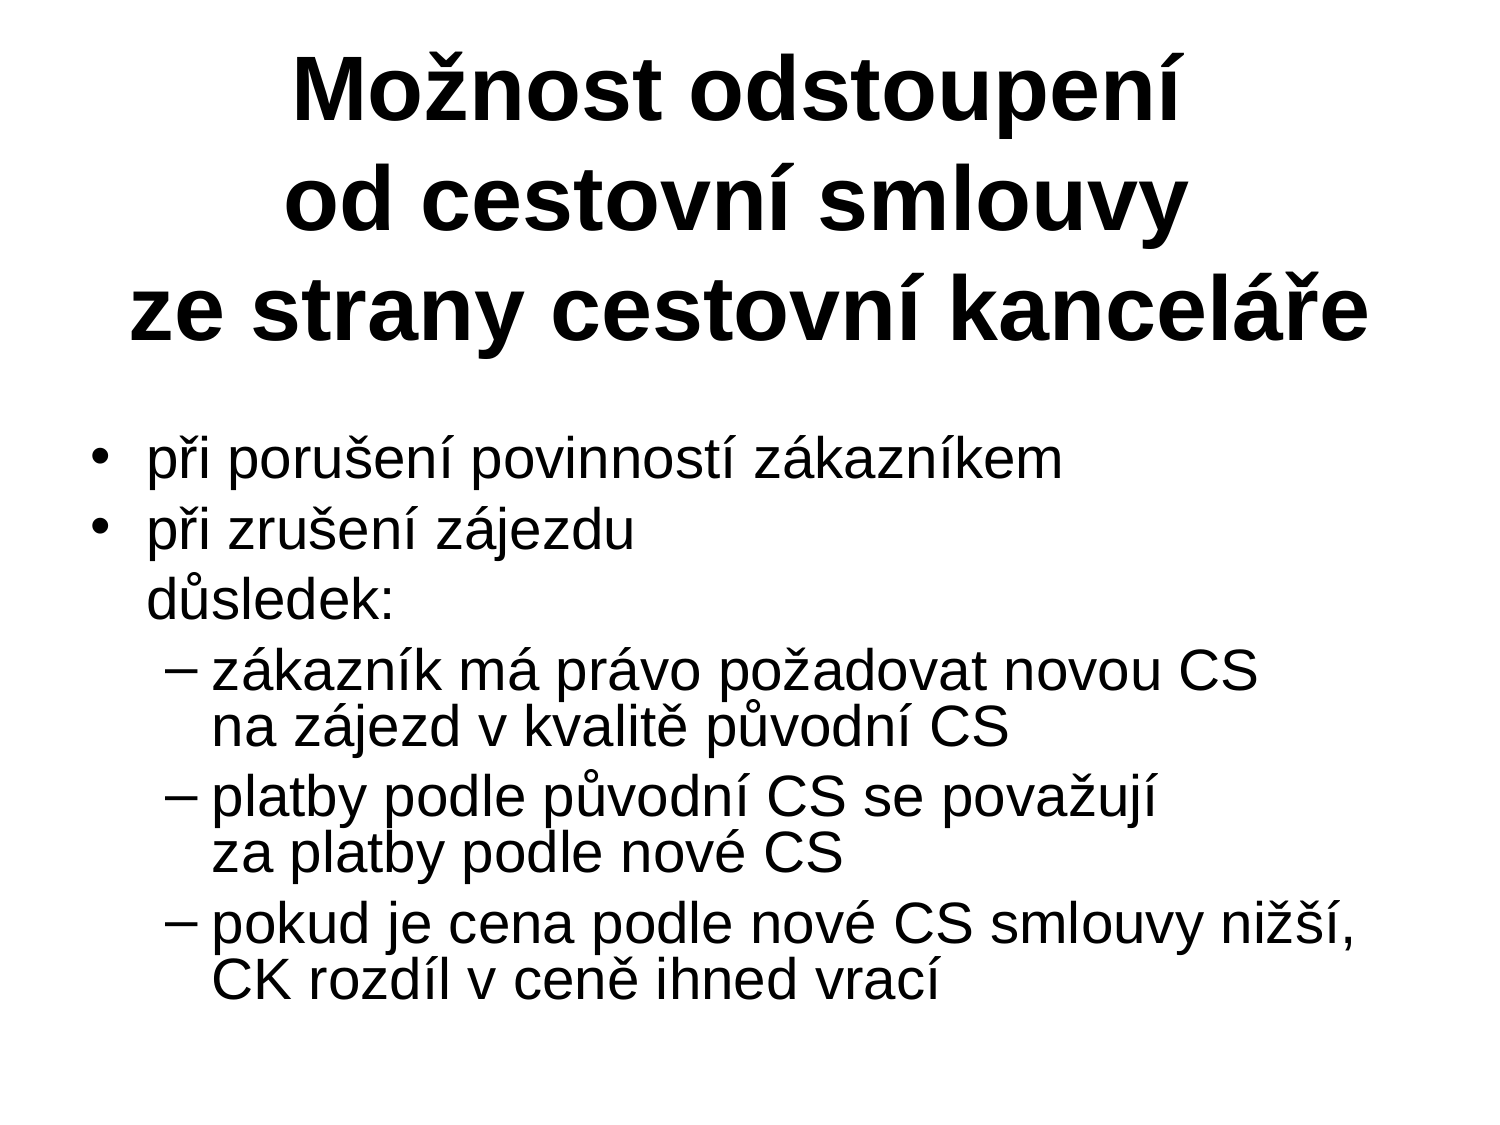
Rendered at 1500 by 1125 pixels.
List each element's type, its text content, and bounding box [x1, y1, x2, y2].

title Možnost odstoupení od cestovní smlouvy ze strany cestovní kanceláře [75, 0, 1426, 262]
list při porušení povinností zákazníkem při zrušení zájezdu důsledek: zákazník má právo požadovat novou CS na zájezd v kvalitě původní CS platby podle původní CS se považují za platby podle nové CS pokud je cena podle nové CS smlouvy nižší, CK rozdíl v ceně ihned vrací [75, 262, 1426, 1125]
